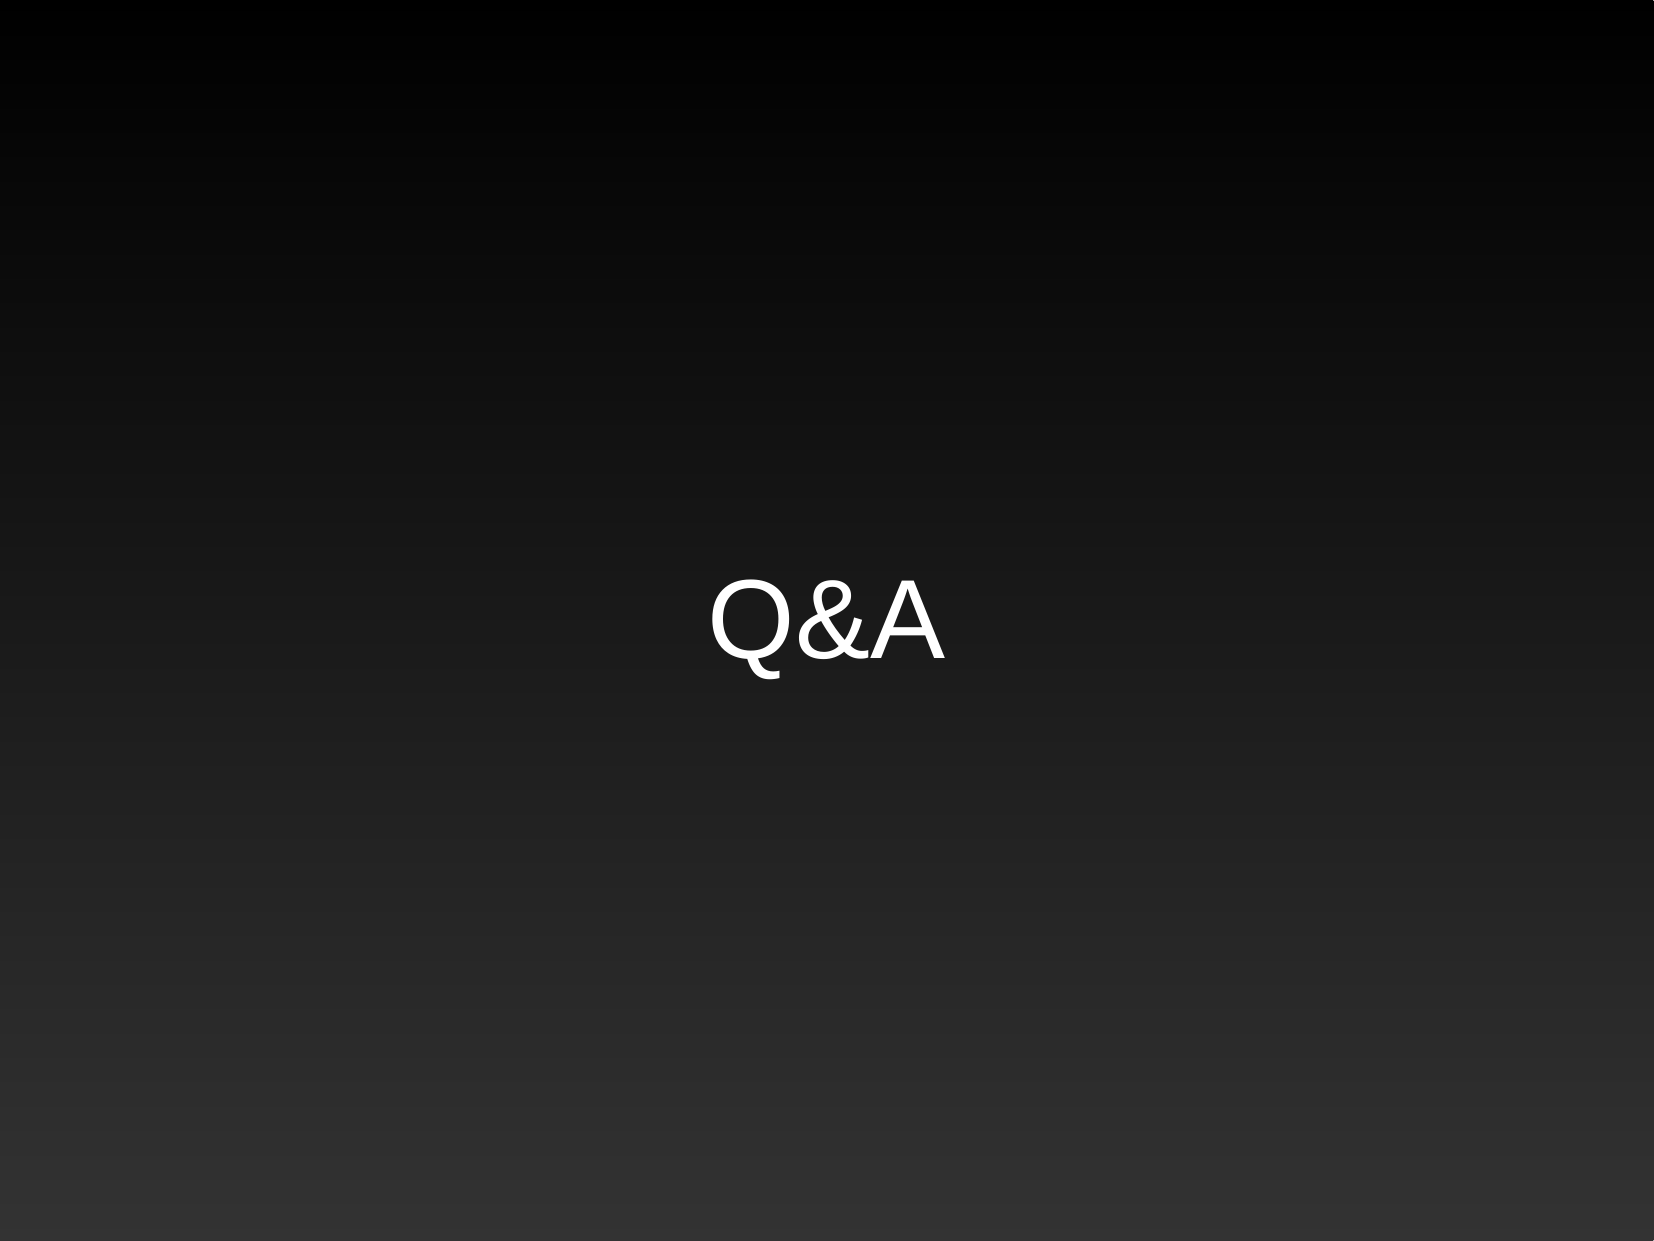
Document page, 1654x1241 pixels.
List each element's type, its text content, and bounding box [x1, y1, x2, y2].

text_box Q&A [693, 549, 961, 691]
